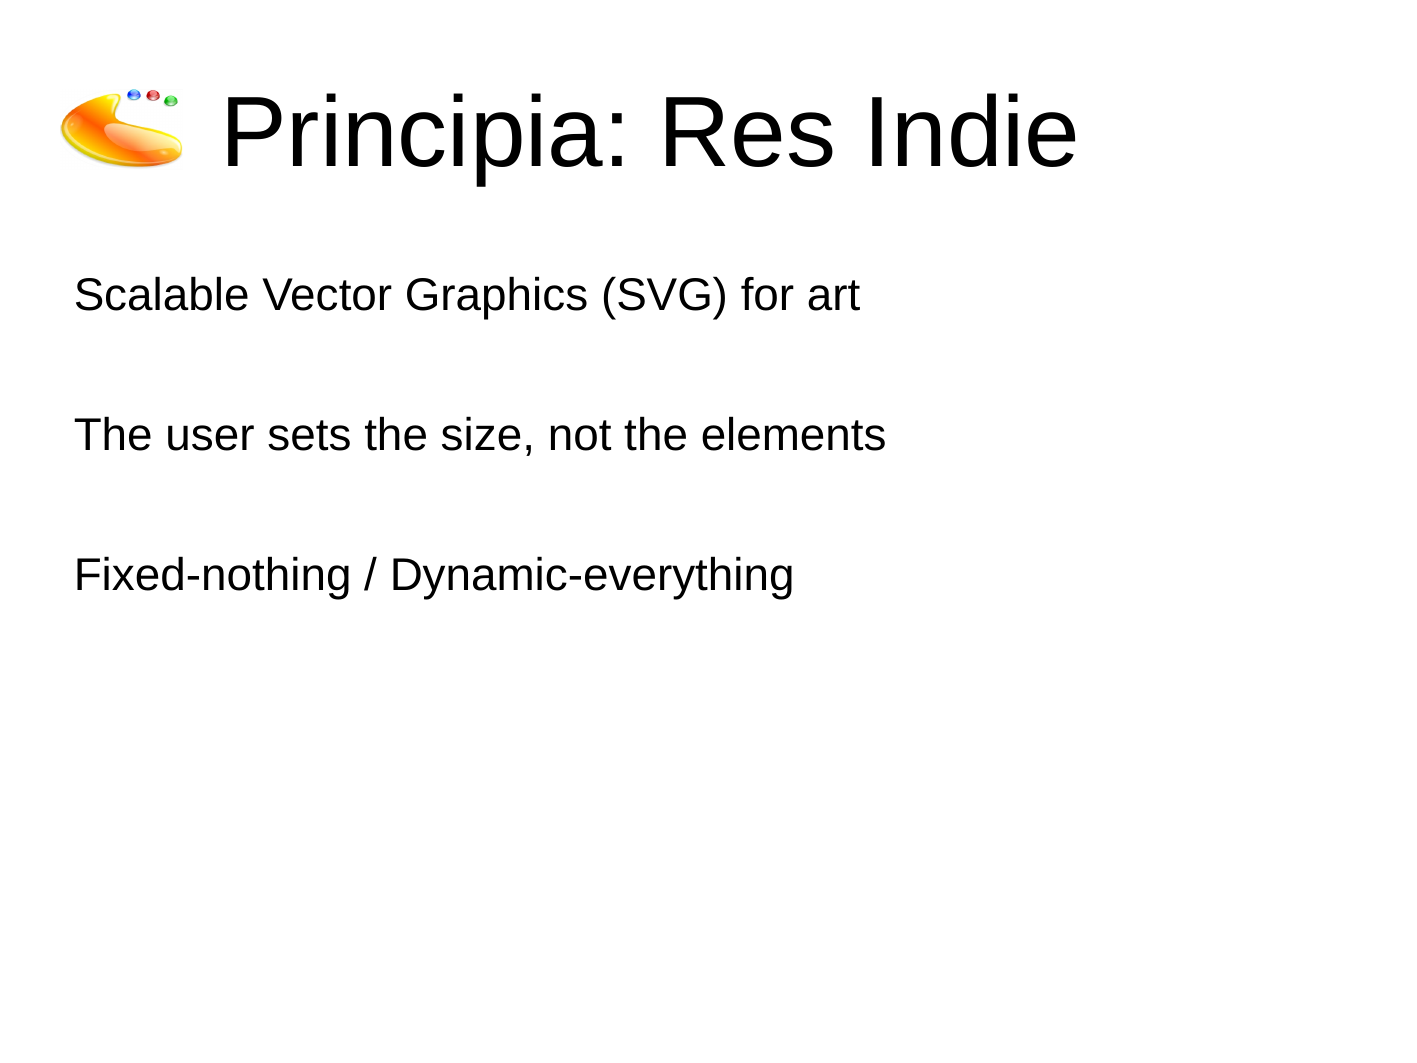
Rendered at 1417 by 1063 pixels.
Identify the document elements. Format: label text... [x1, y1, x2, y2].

picture [60, 89, 183, 170]
text_box Scalable Vector Graphics (SVG) for art The user sets the size, not the elements Fixed-nothing / Dynamic-everything [59, 236, 1417, 1034]
text_box Principia: Res Indie [205, 68, 1358, 188]
